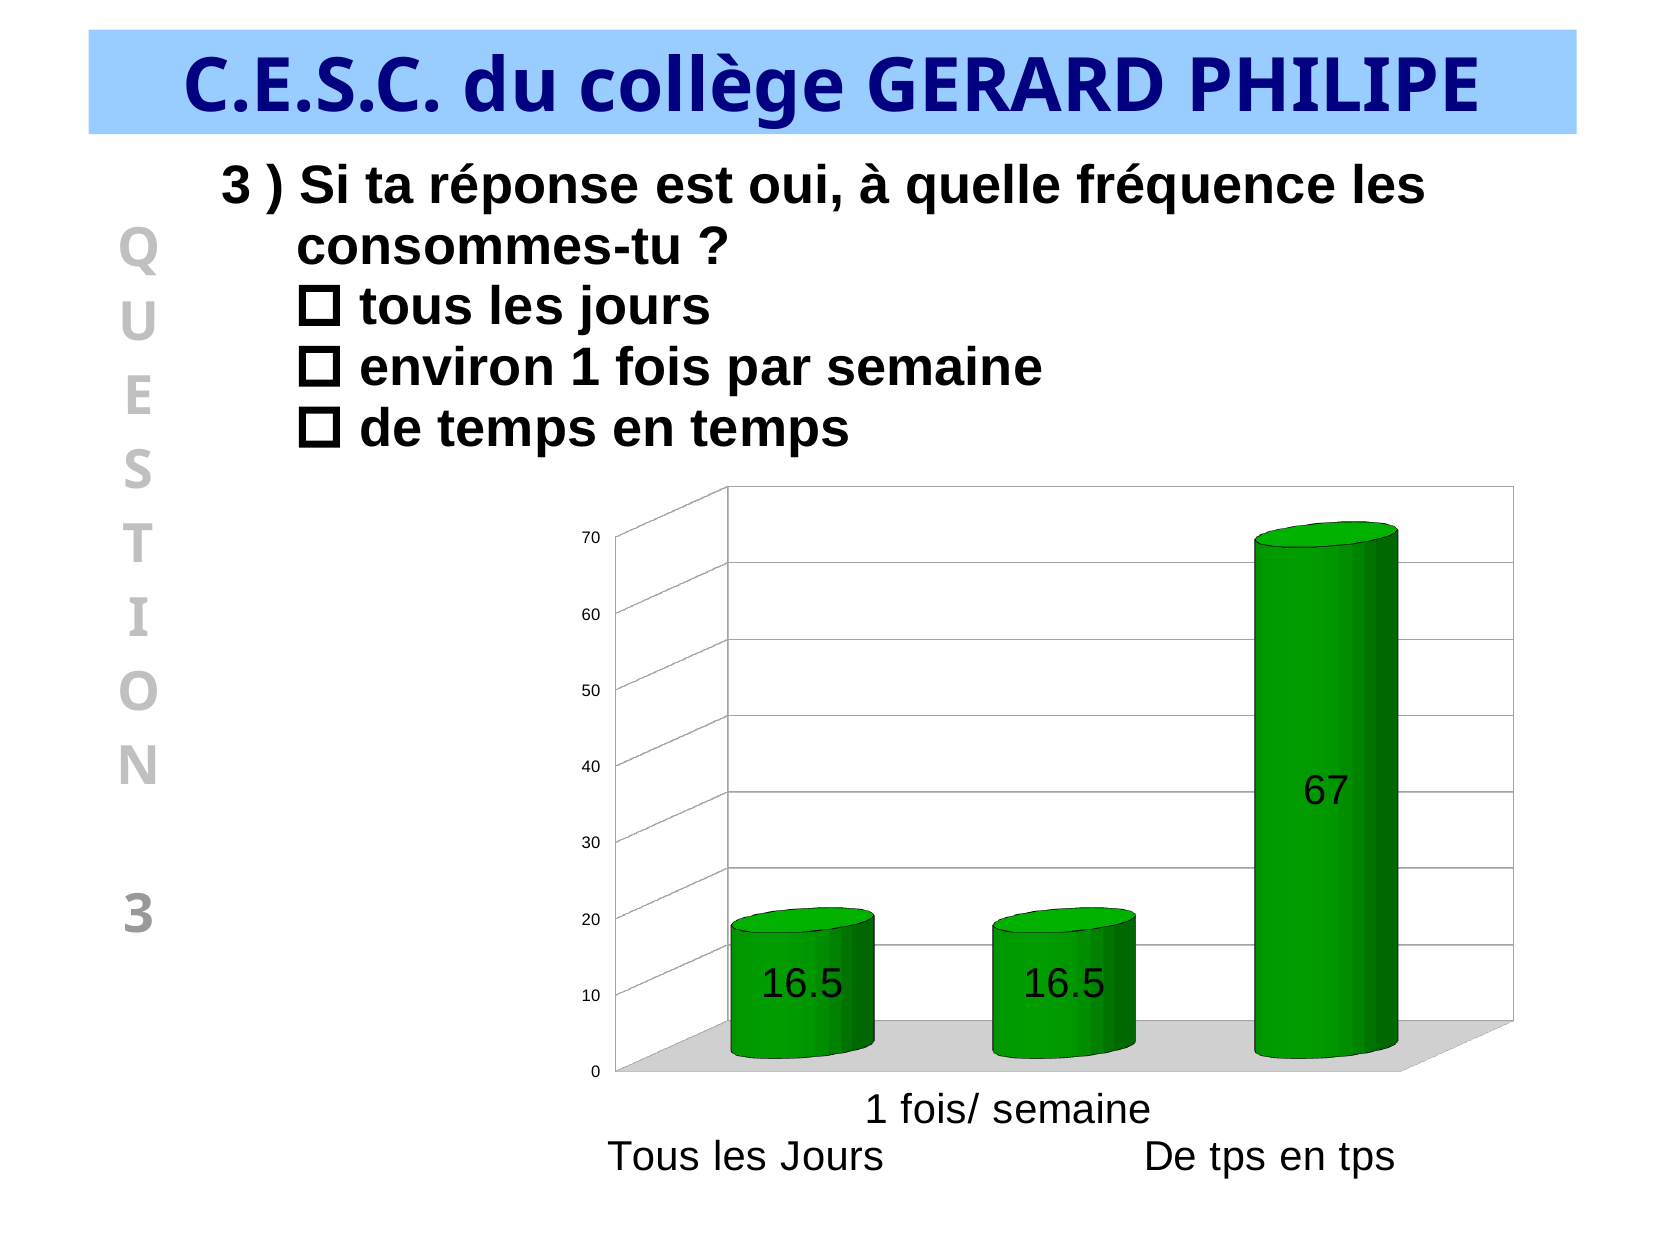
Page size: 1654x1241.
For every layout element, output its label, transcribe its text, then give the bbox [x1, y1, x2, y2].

chart [561, 472, 1535, 1195]
title C.E.S.C. du collège GERARD PHILIPE [88, 29, 1577, 135]
text_box 3 ) Si ta réponse est oui, à quelle fréquence les consommes-tu ?  tous les jours  environ 1 fois par semaine  de temps en temps [206, 147, 1595, 473]
text_box Q U E S T I O N 3 [100, 201, 178, 1034]
